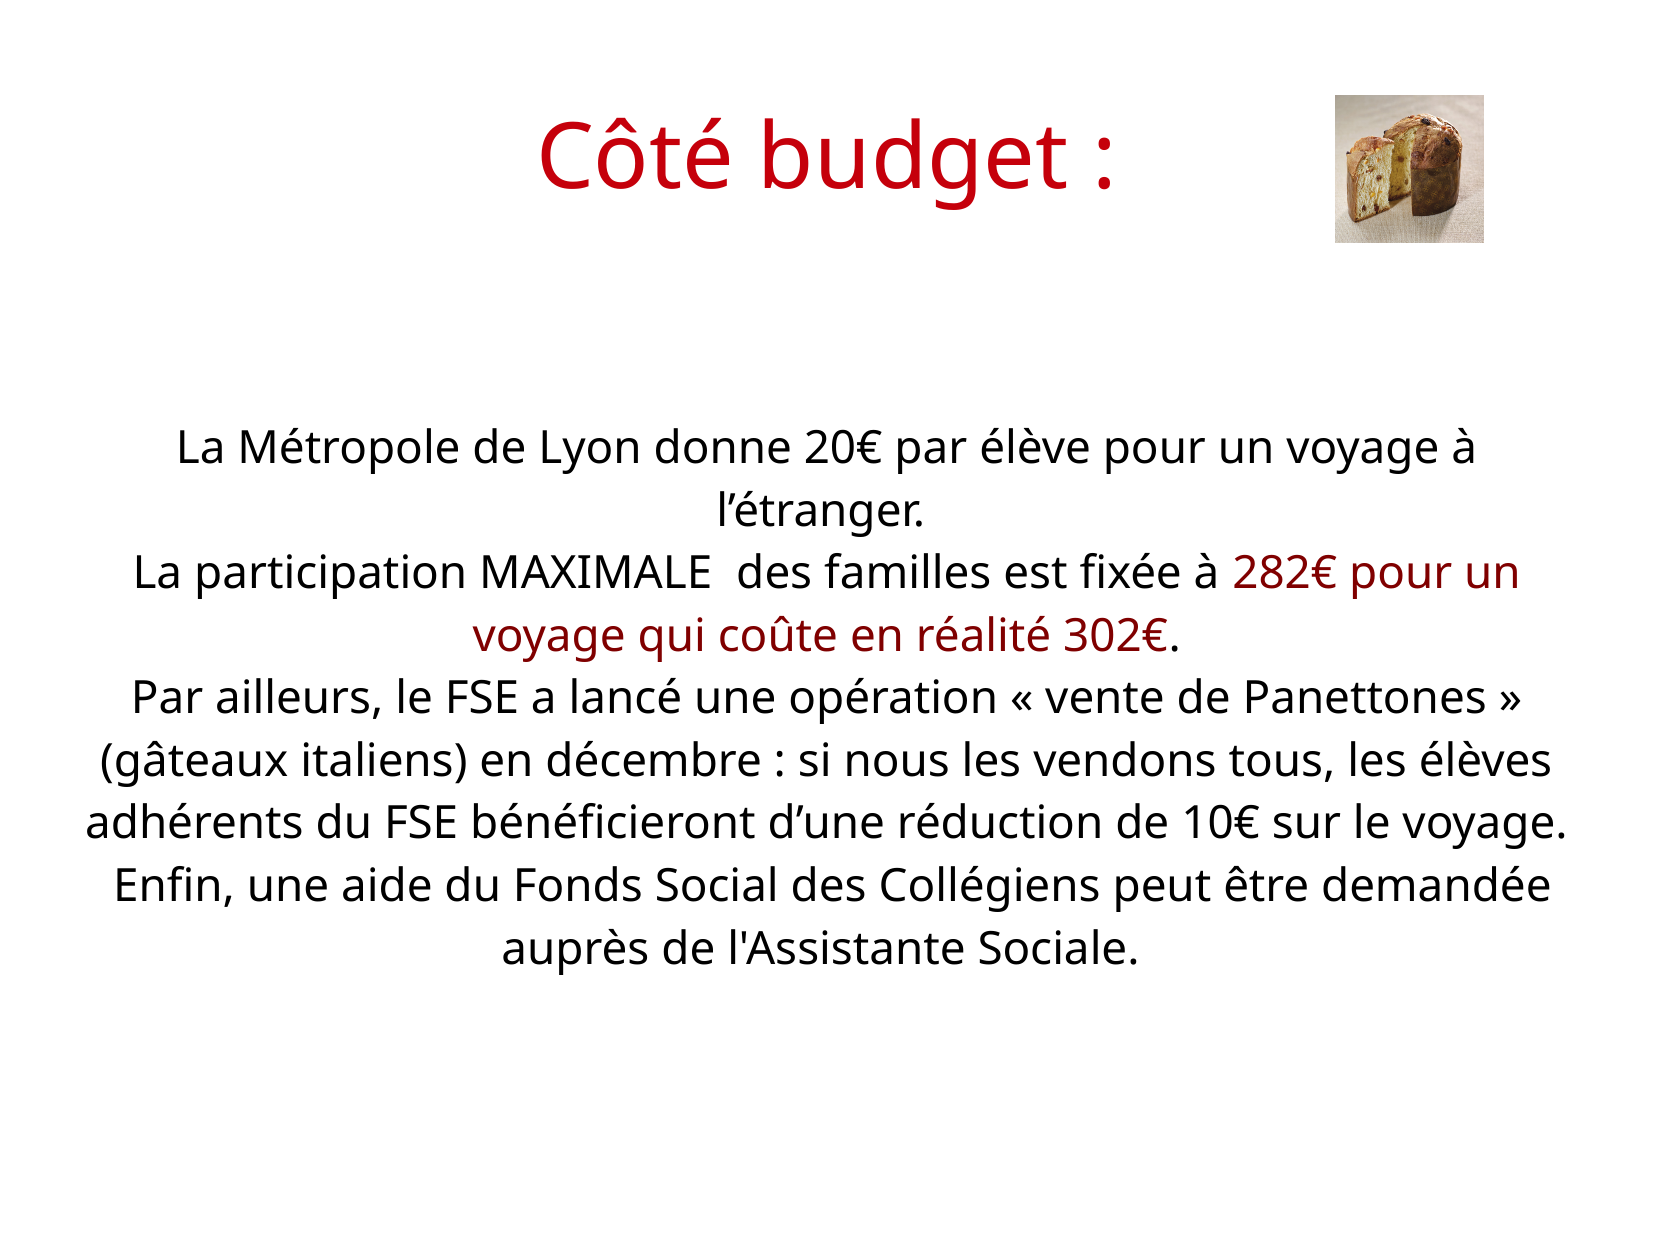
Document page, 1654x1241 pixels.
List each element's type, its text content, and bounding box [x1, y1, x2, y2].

title Côté budget : [82, 49, 1571, 201]
picture [1335, 95, 1484, 243]
subtitle La Métropole de Lyon donne 20€ par élève pour un voyage à l’étranger. La participation MAXIMALE des familles est fixée à 282€ pour un voyage qui coûte en réalité 302€. Par ailleurs, le FSE a lancé une opération « vente de Panettones » (gâteaux italiens) en décembre : si nous les vendons tous, les élèves adhérents du FSE bénéficieront d’une réduction de 10€ sur le voyage. Enfin, une aide du Fonds Social des Collégiens peut être demandée auprès de l'Assistante Sociale. [82, 201, 1571, 1197]
